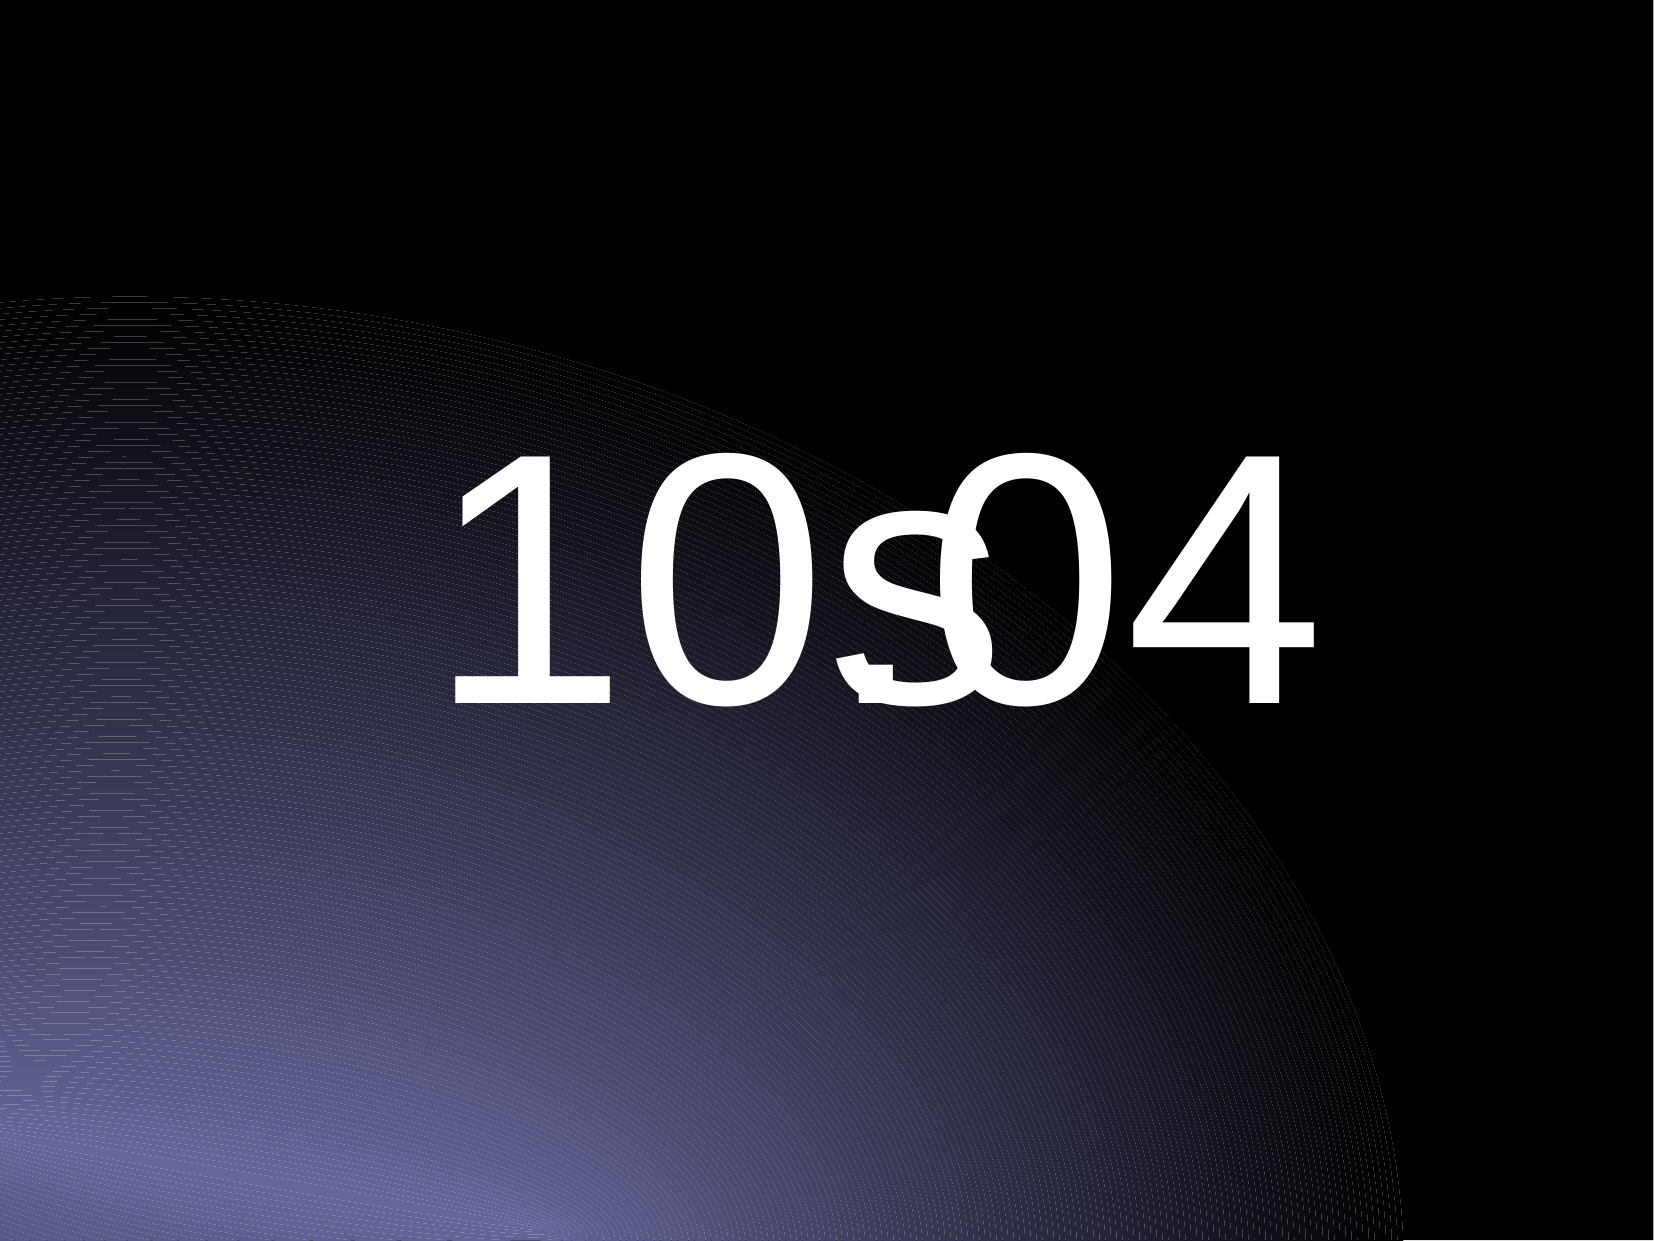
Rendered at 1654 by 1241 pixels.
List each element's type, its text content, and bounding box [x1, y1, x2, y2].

subtitle 10 [82, 56, 826, 1102]
text_box s [826, 56, 1571, 1102]
